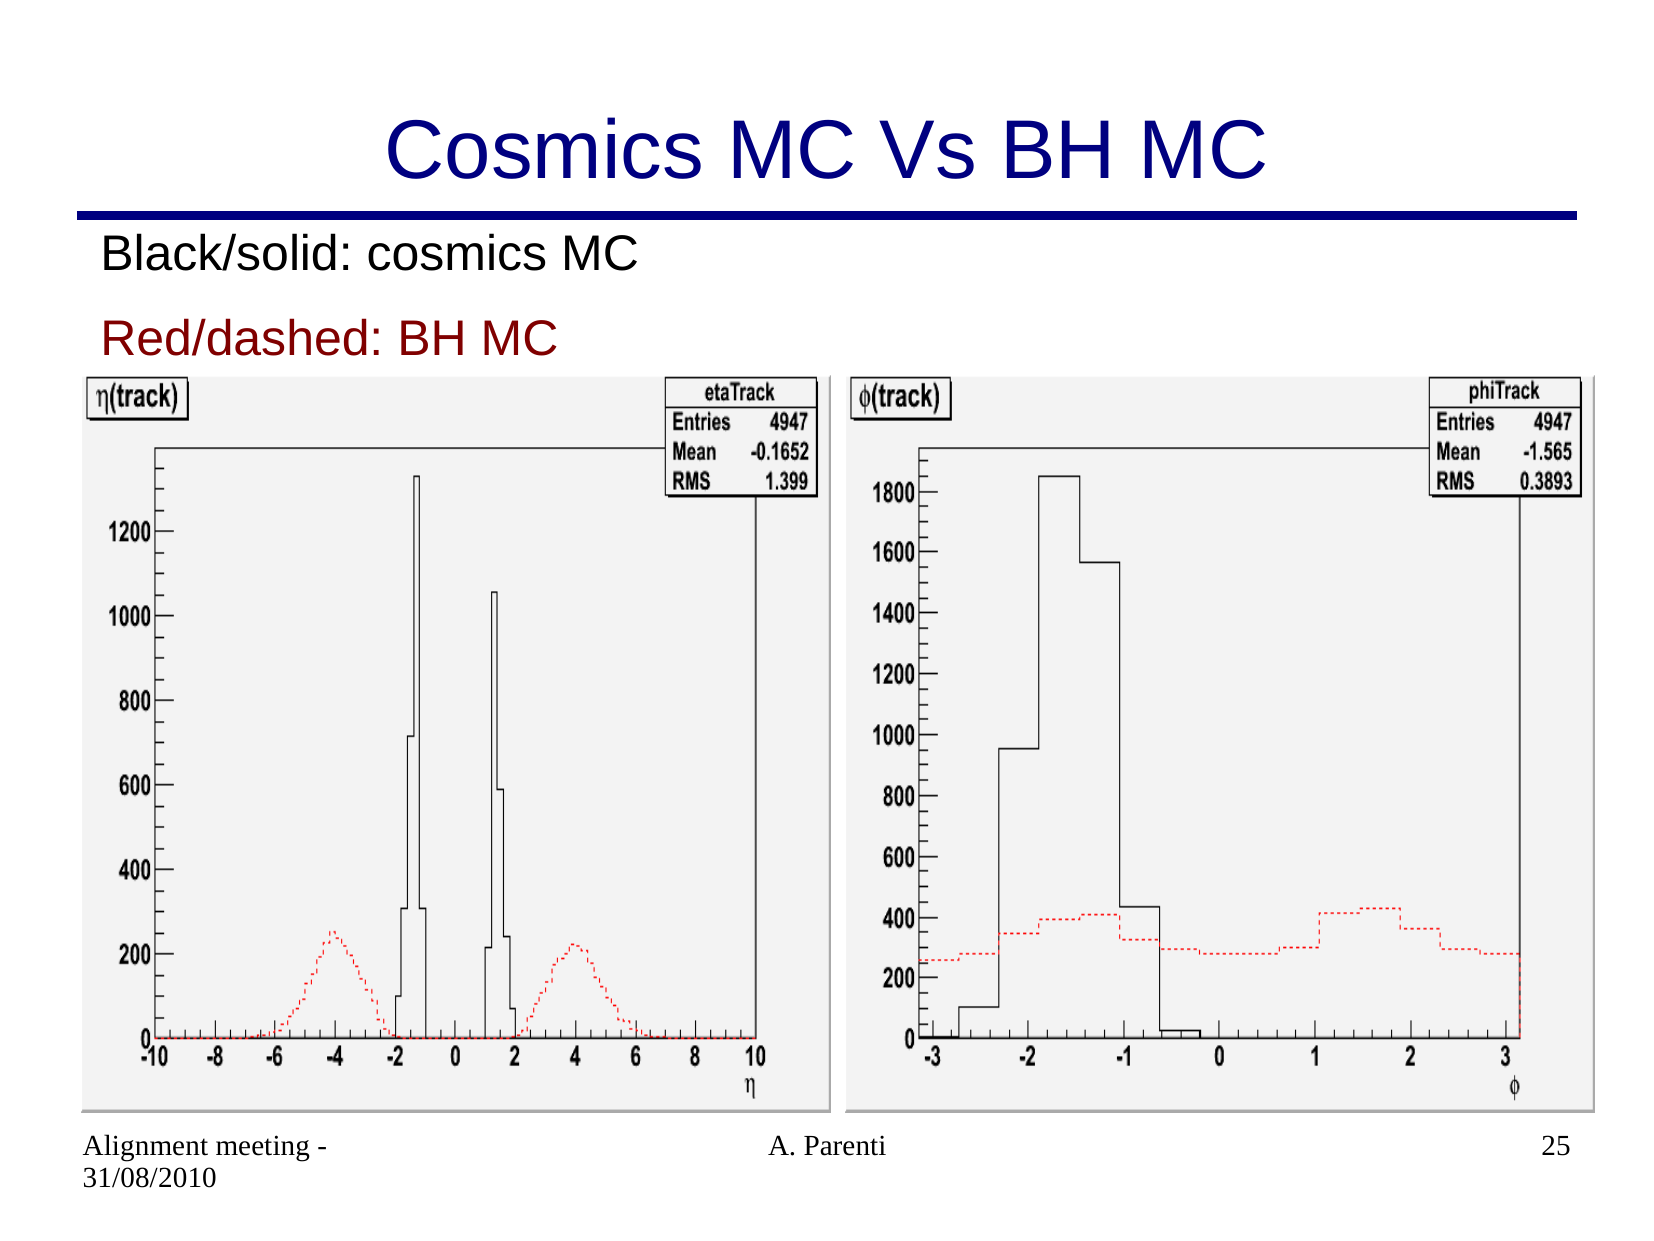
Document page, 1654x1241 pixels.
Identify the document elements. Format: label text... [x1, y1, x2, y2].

title Cosmics MC Vs BH MC [82, 75, 1571, 226]
picture [844, 374, 1595, 1114]
list Black/solid: cosmics MC Red/dashed: BH MC [82, 225, 809, 374]
picture [80, 374, 831, 1114]
